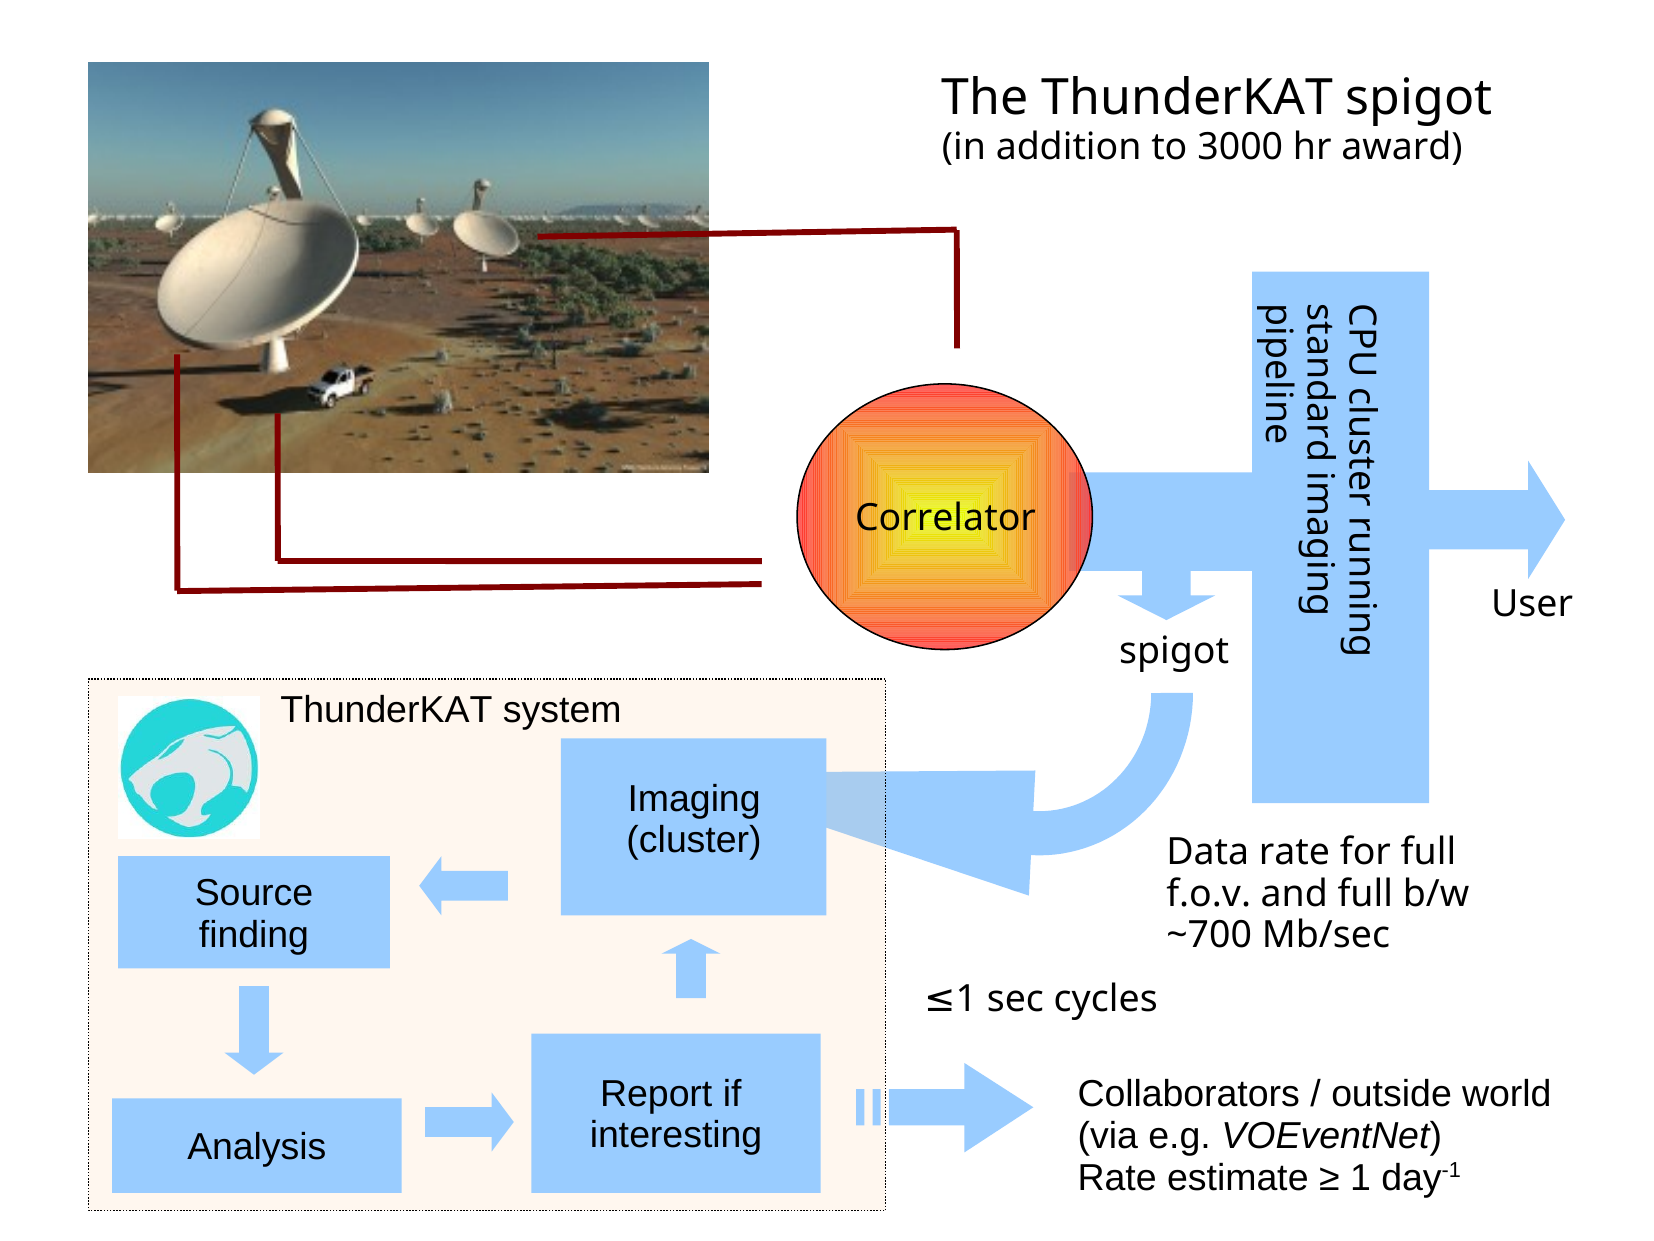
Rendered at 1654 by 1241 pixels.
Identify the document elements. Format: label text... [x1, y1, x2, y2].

text_box Data rate for full f.o.v. and full b/w ~700 Mb/sec [1151, 820, 1536, 962]
text_box [1081, 271, 1566, 804]
text_box Collaborators / outside world (via e.g. VOEventNet) Rate estimate ≥ 1 day-1 [1062, 1062, 1595, 1206]
text_box Correlator [797, 383, 1093, 650]
text_box [88, 679, 1193, 1211]
text_box User [1476, 572, 1595, 630]
picture [118, 696, 260, 839]
text_box The ThunderKAT spigot (in addition to 3000 hr award) [927, 59, 1518, 130]
text_box Imaging (cluster) [590, 767, 798, 867]
text_box CPU cluster running standard imaging pipeline [1294, 289, 1393, 768]
text_box spigot [1104, 620, 1282, 677]
picture [88, 62, 709, 473]
text_box Analysis [112, 1098, 402, 1193]
text_box ThunderKAT system [265, 679, 679, 736]
text_box [888, 1062, 1034, 1153]
text_box ≤1 sec cycles [909, 968, 1176, 1026]
text_box Source finding [118, 856, 390, 969]
text_box Report if interesting [531, 1033, 821, 1193]
